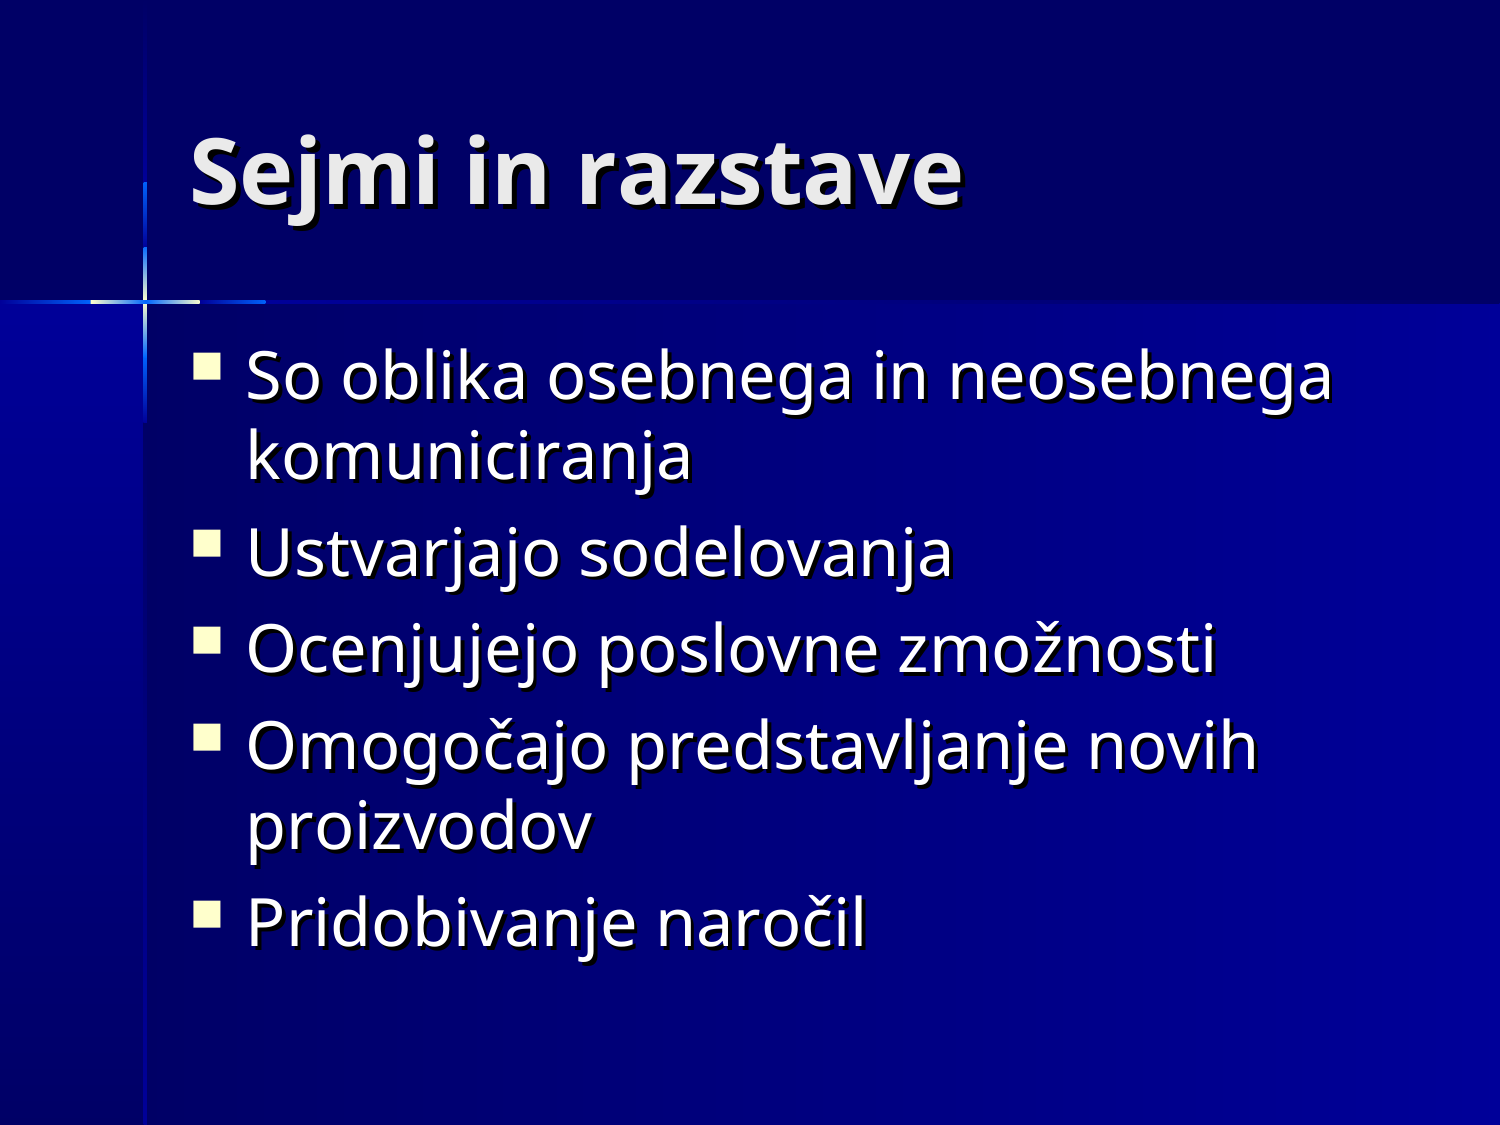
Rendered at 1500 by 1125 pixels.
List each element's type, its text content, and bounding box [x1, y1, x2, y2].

title Sejmi in razstave [174, 49, 1413, 285]
list So oblika osebnega in neosebnega komuniciranja Ustvarjajo sodelovanja Ocenjujejo poslovne zmožnosti Omogočajo predstavljanje novih proizvodov Pridobivanje naročil [174, 324, 1413, 1001]
